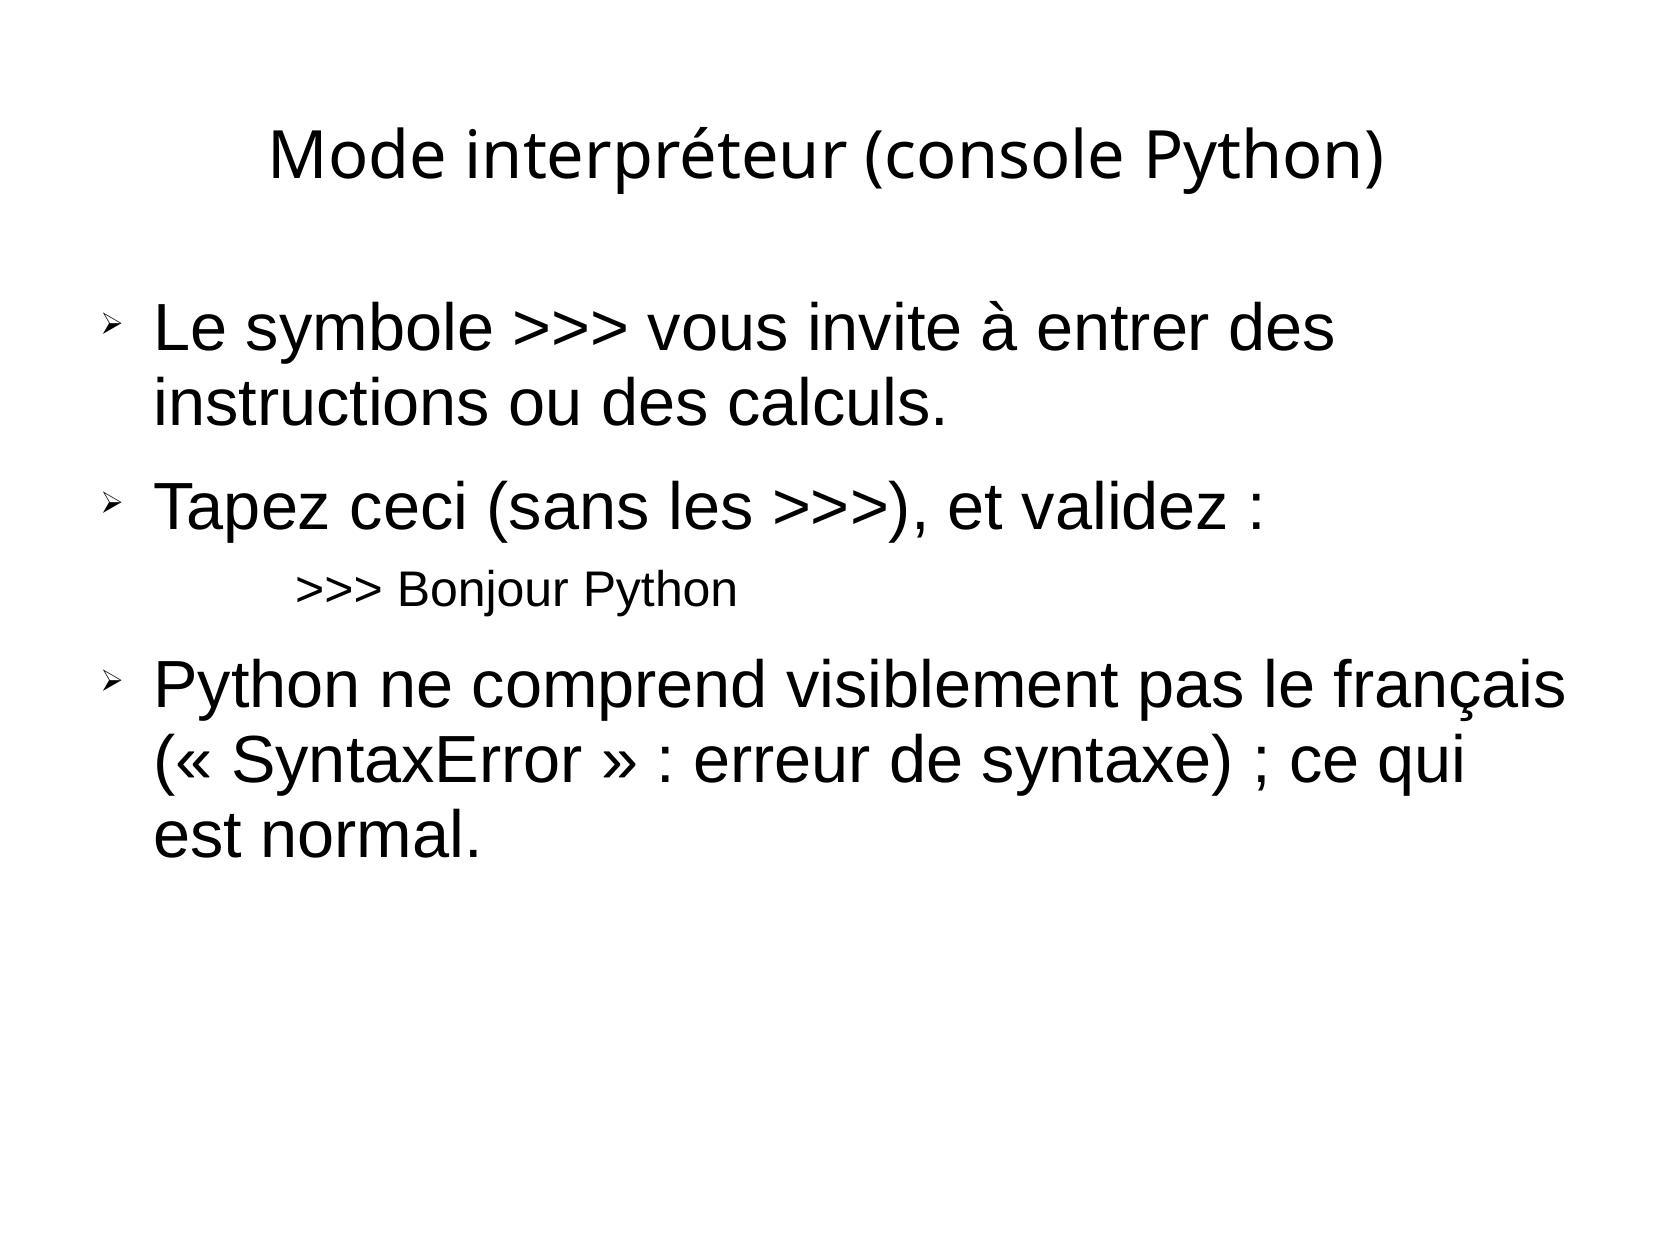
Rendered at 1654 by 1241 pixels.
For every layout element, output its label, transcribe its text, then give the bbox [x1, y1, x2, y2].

list Le symbole >>> vous invite à entrer des instructions ou des calculs. Tapez ceci (sans les >>>), et validez : >>> Bonjour Python Python ne comprend visiblement pas le français (« SyntaxError » : erreur de syntaxe) ; ce qui est normal. [82, 290, 1571, 1010]
title Mode interpréteur (console Python) [82, 49, 1571, 257]
